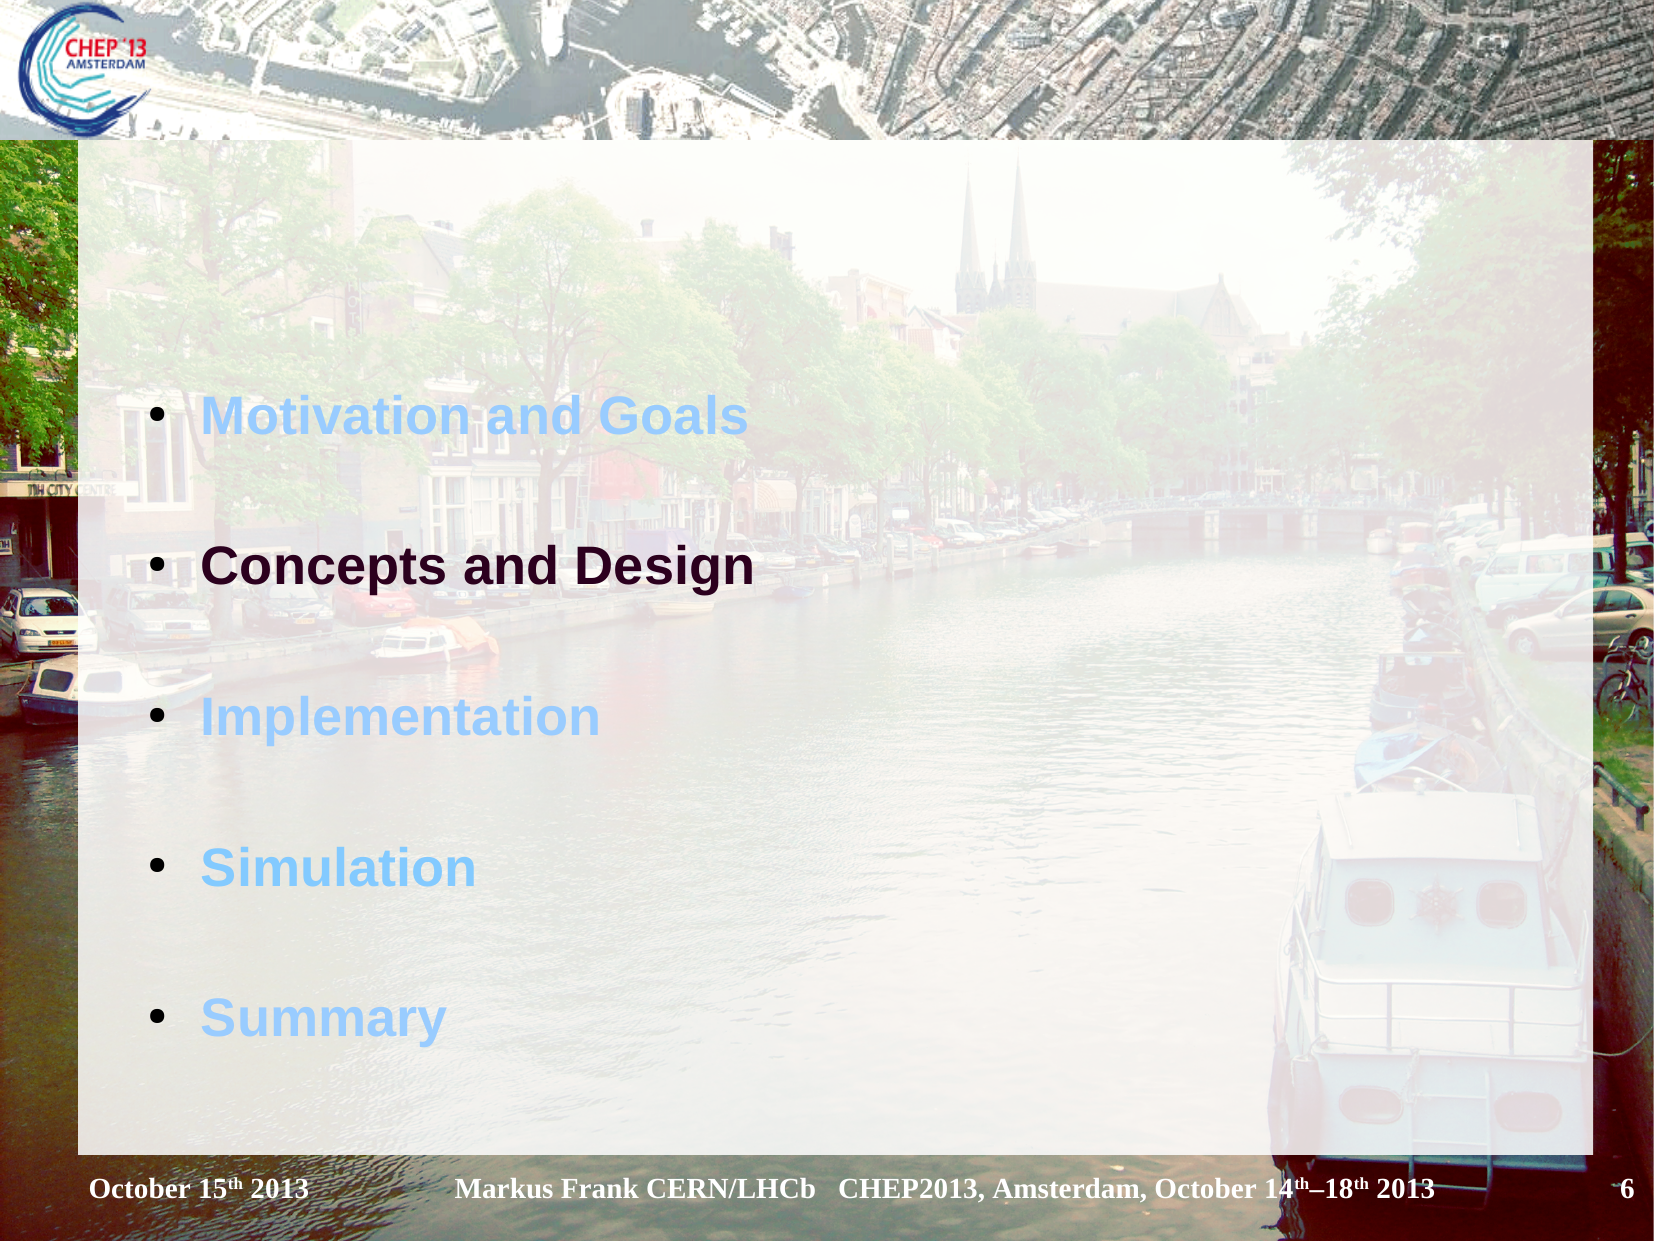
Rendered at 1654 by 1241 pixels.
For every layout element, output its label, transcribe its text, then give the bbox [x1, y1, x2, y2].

picture [0, 0, 1654, 1241]
list Motivation and Goals Concepts and Design Implementation Simulation Summary [129, 324, 1489, 1045]
